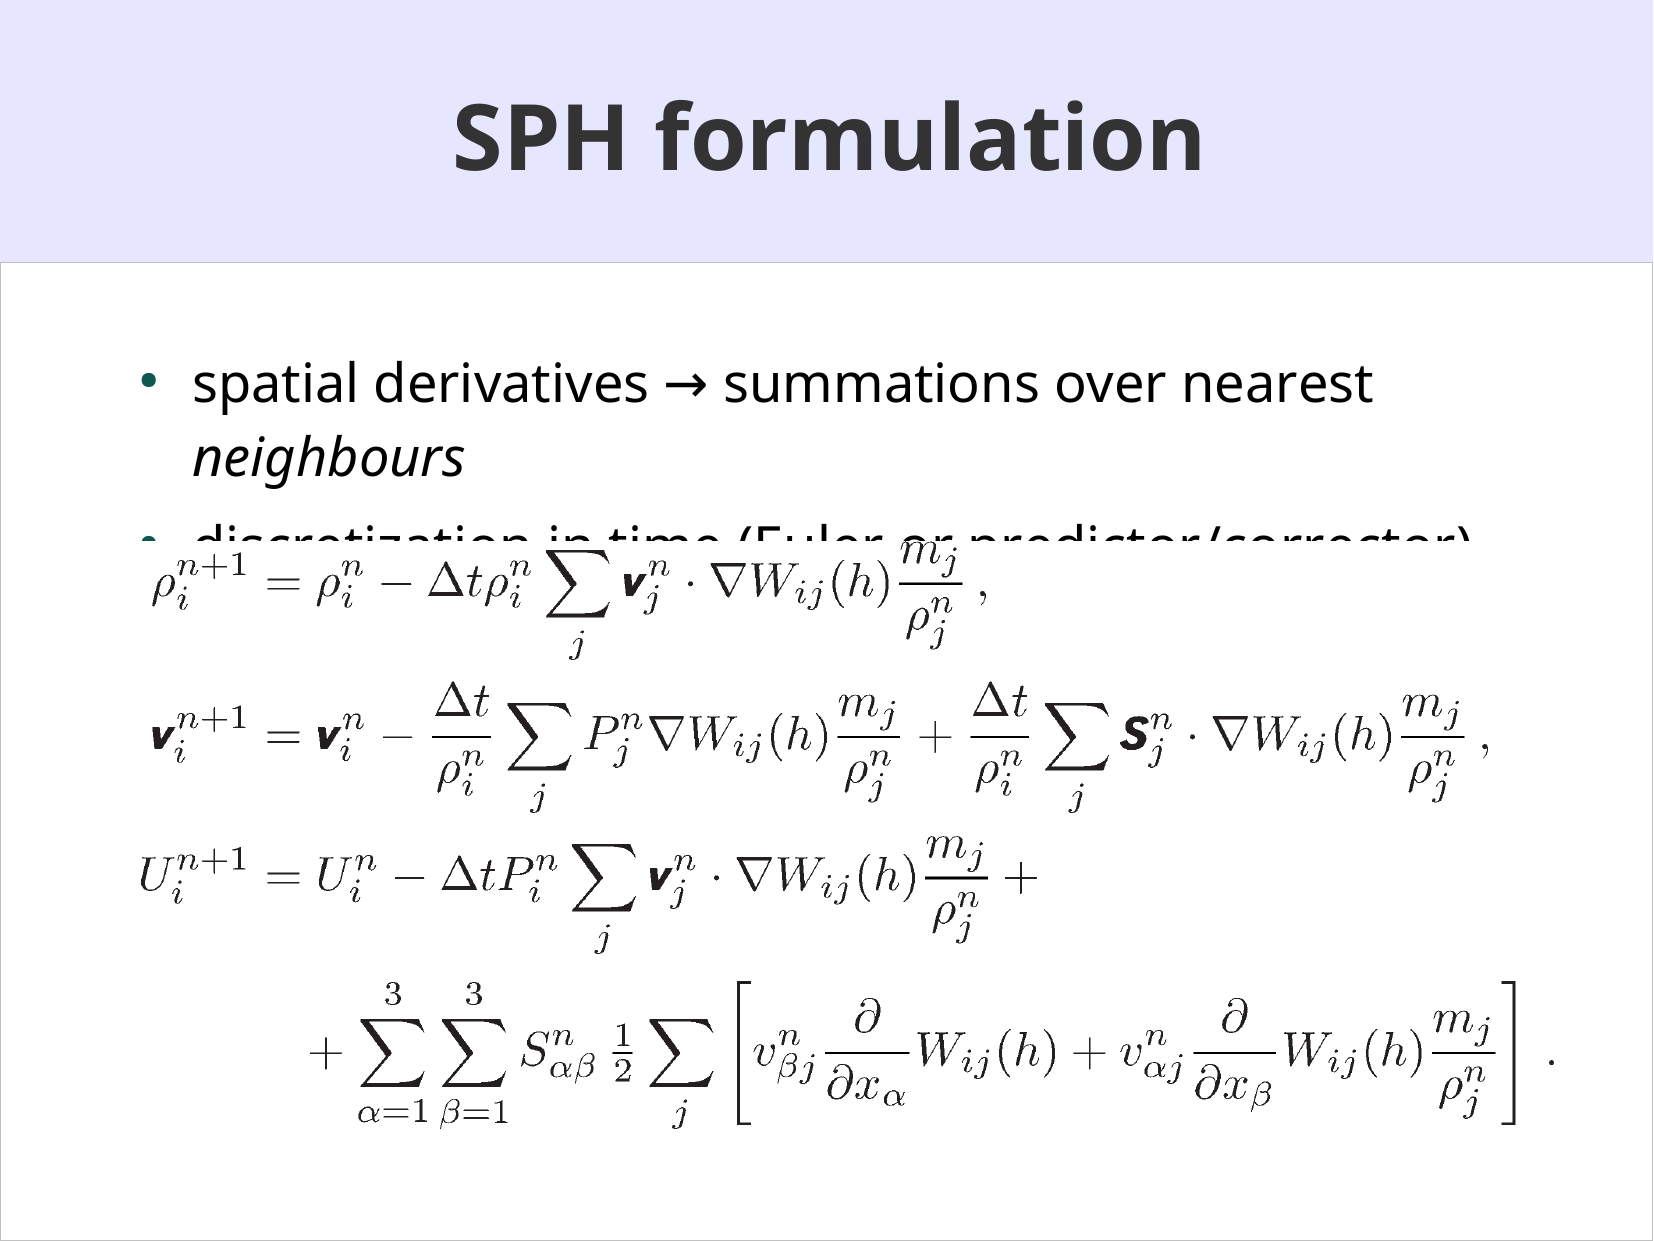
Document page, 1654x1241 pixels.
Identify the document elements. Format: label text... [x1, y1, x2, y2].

title SPH formulation [124, 31, 1536, 239]
picture [141, 541, 1554, 1129]
list spatial derivatives → summations over nearest neighbours discretization in time (Euler or predictor/corrector) [121, 344, 1534, 1065]
